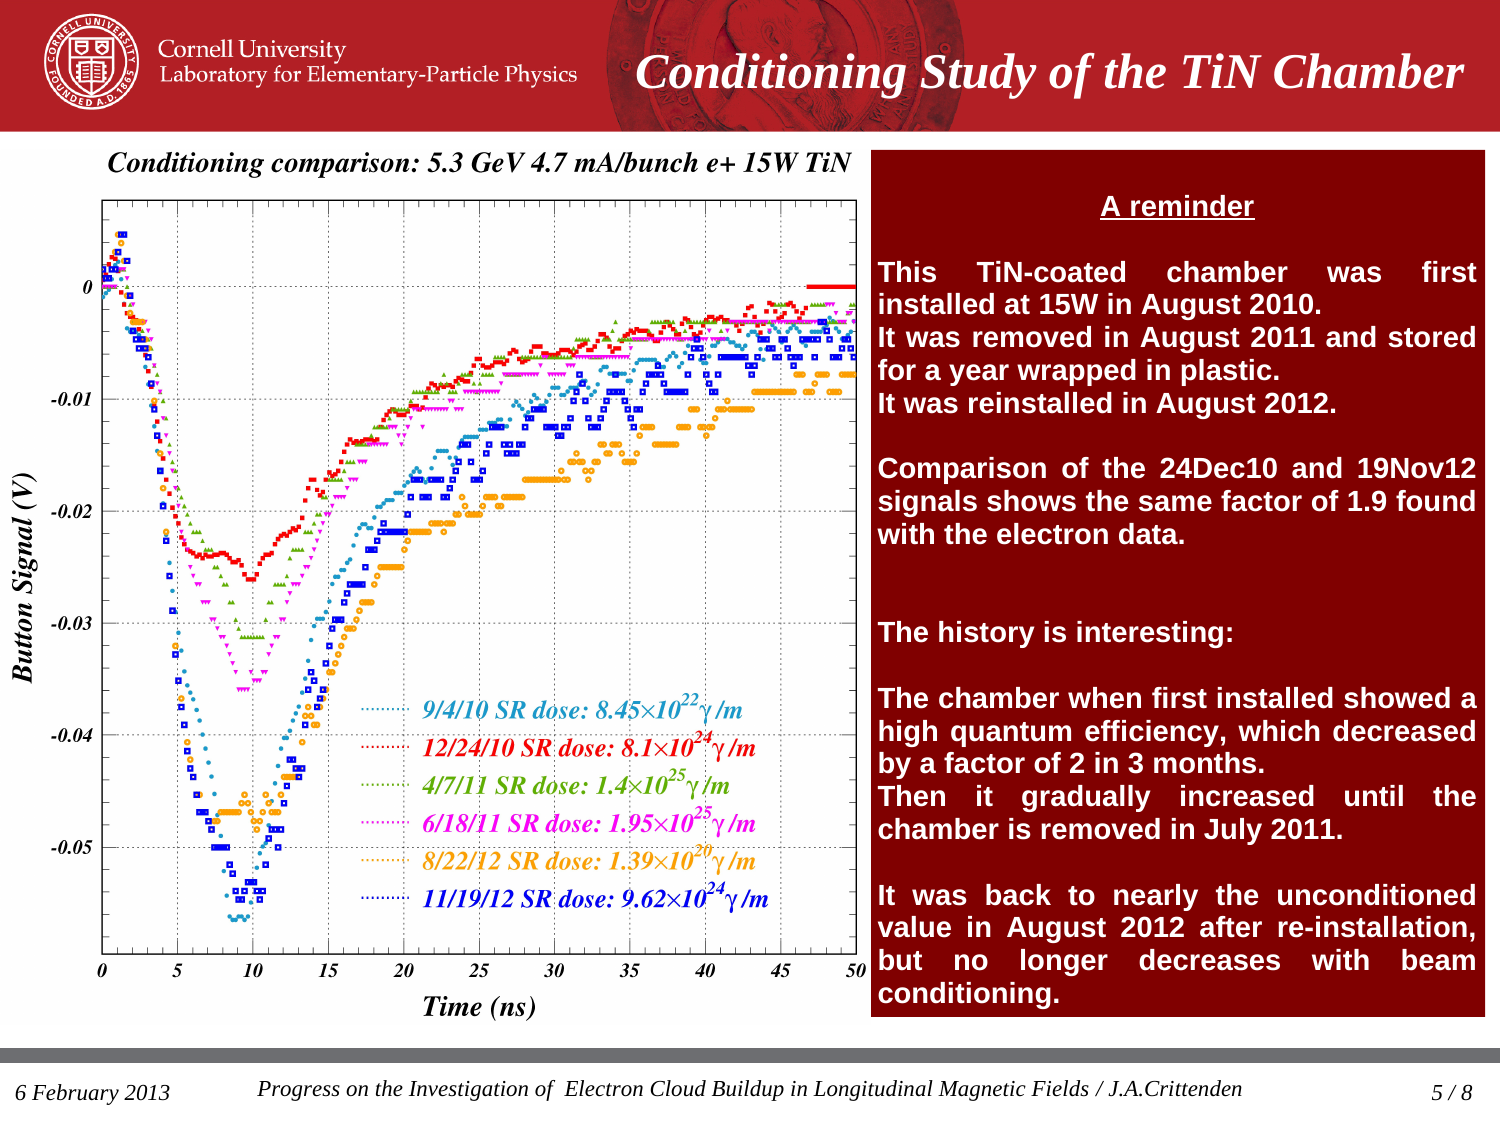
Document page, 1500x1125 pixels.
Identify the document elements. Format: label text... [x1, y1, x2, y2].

title Conditioning Study of the TiN Chamber [600, 7, 1500, 136]
picture [0, 149, 871, 1025]
picture [0, 0, 1500, 132]
text_box A reminder This TiN-coated chamber was first installed at 15W in August 2010. It was removed in August 2011 and stored for a year wrapped in plastic. It was reinstalled in August 2012. Comparison of the 24Dec10 and 19Nov12 signals shows the same factor of 1.9 found with the electron data. The history is interesting: The chamber when first installed showed a high quantum efficiency, which decreased by a factor of 2 in 3 months. Then it gradually increased until the chamber is removed in July 2011. It was back to nearly the unconditioned value in August 2012 after re-installation, but no longer decreases with beam conditioning. [871, 149, 1486, 1017]
